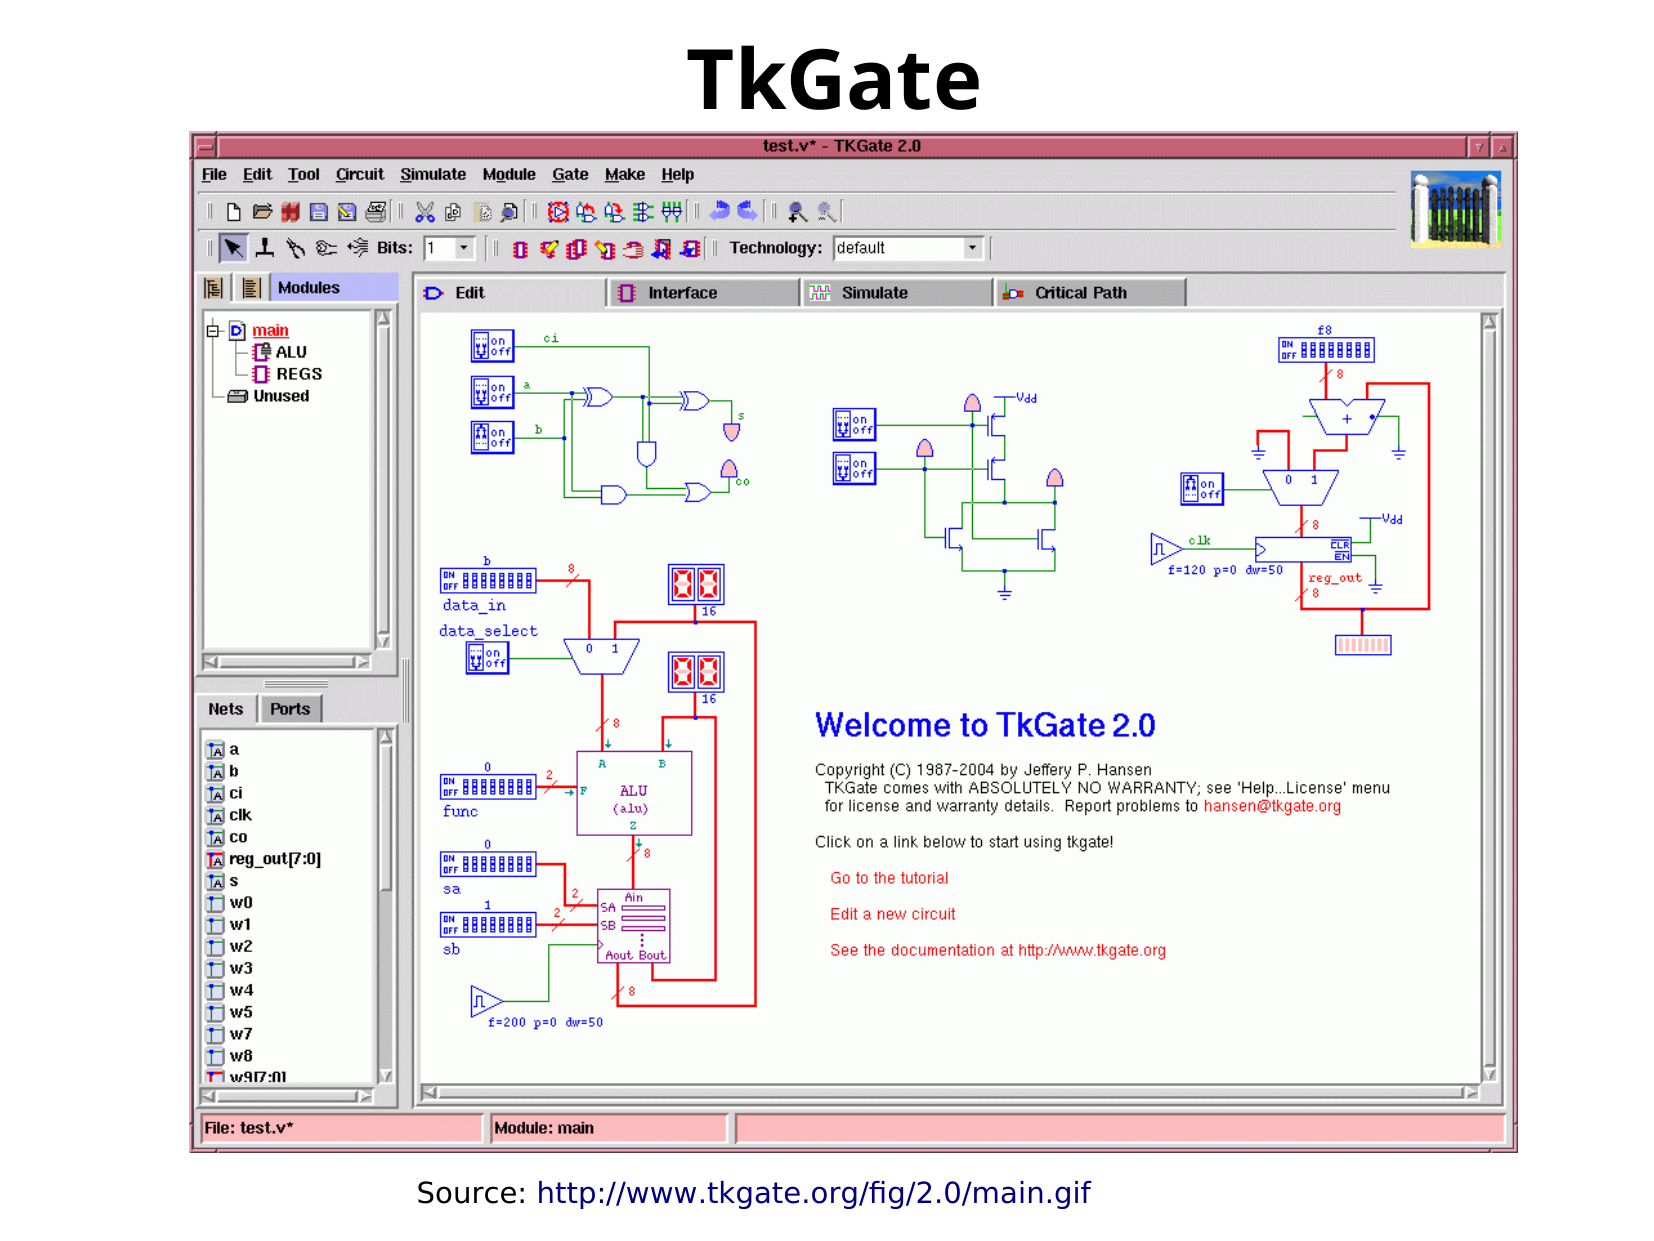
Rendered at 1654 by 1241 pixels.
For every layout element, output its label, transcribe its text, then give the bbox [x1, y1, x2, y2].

text_box Source: http://www.tkgate.org/fig/2.0/main.gif [416, 1176, 1252, 1214]
picture [189, 131, 1518, 1153]
text_box TkGate [686, 20, 1133, 128]
